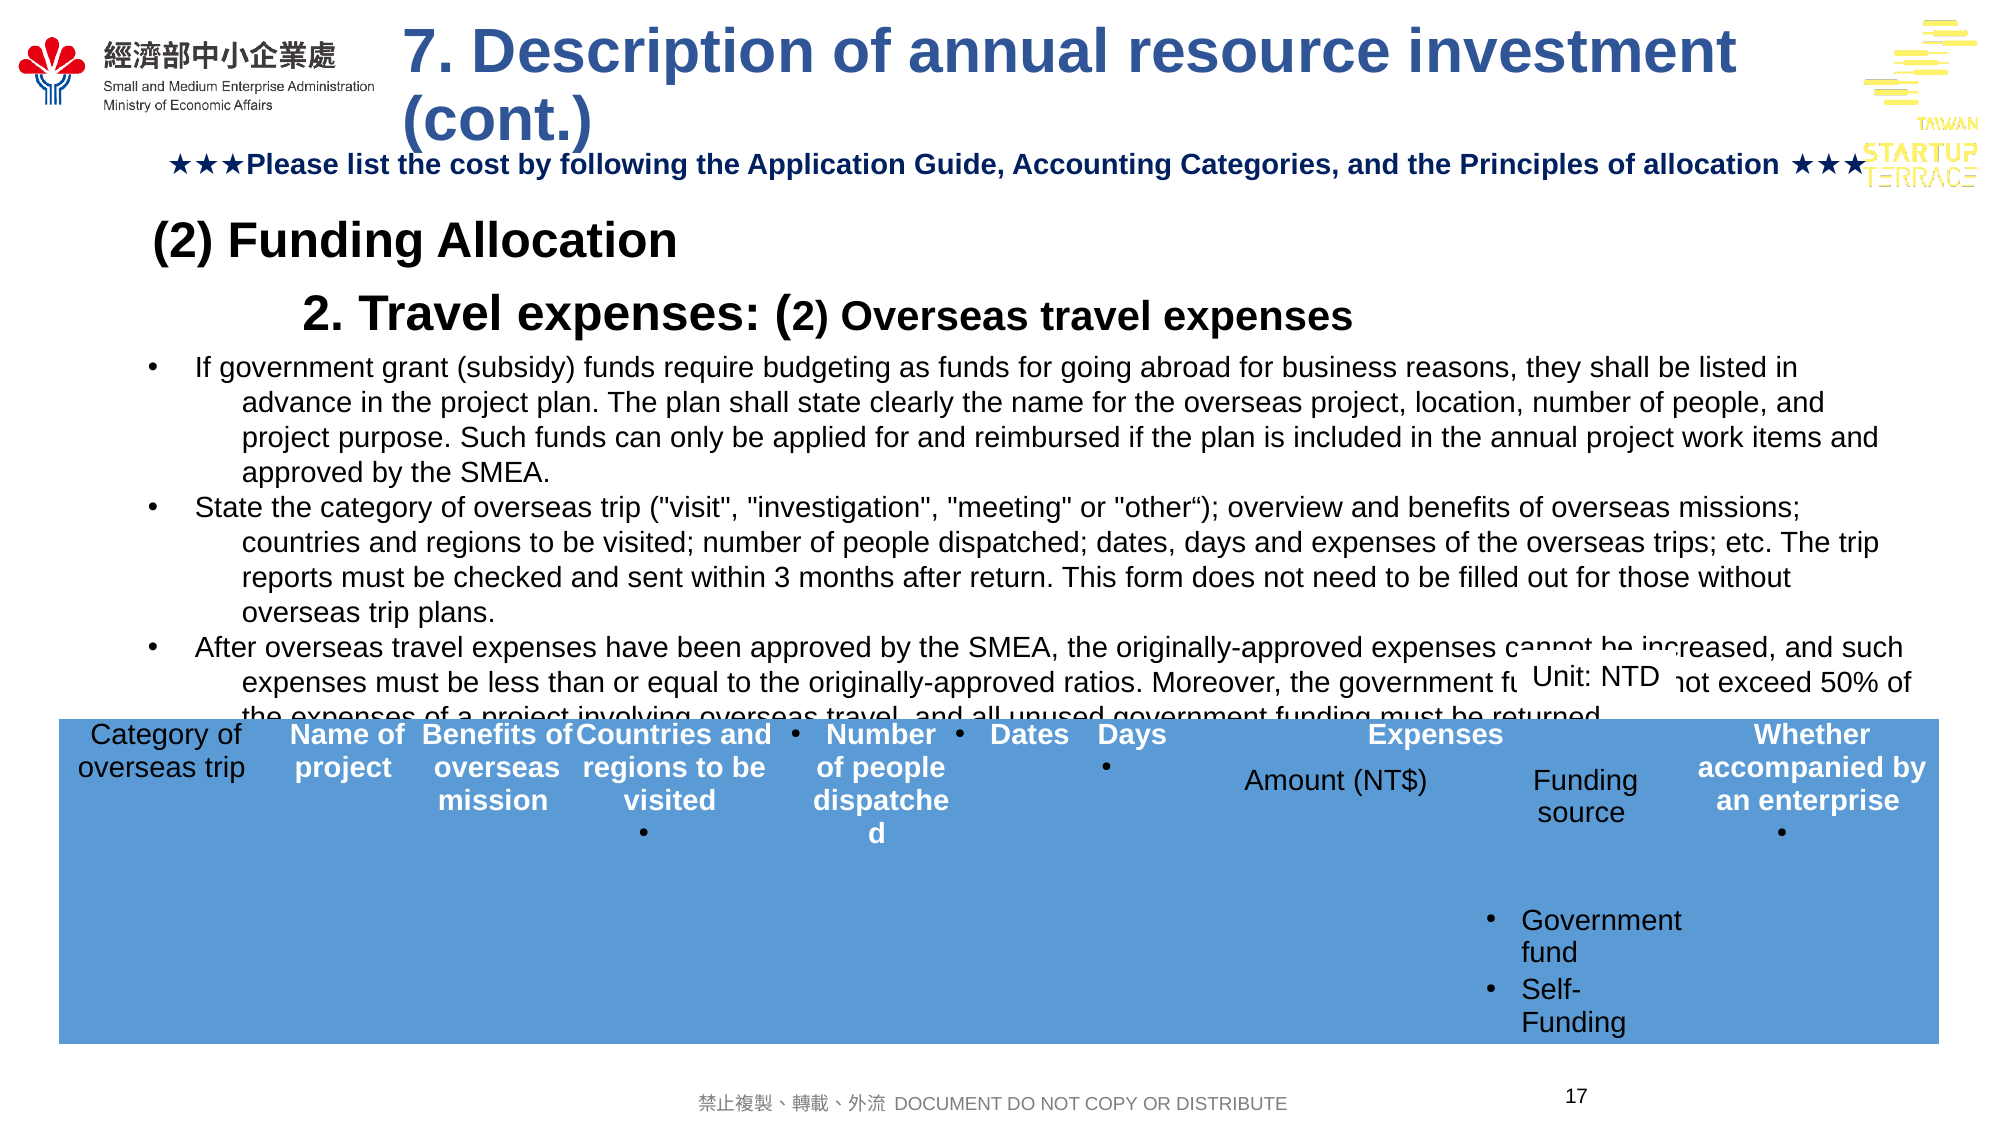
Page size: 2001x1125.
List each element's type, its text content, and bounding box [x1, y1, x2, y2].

table_cell [421, 904, 573, 1044]
table_header Number of people dispatched [775, 719, 952, 904]
table_header Days [1079, 719, 1195, 904]
table_cell Government fund [1486, 904, 1686, 974]
table_cell Amount (NT$) [1195, 764, 1486, 904]
table_header Benefits of overseas mission [421, 719, 573, 904]
table_header Expenses [1195, 719, 1686, 764]
table_cell Funding source [1486, 764, 1686, 904]
table_header Category of overseas trip [59, 719, 273, 904]
text_box Unit: NTD [1517, 650, 1676, 700]
table_cell [273, 904, 421, 1044]
table_cell [573, 904, 775, 1044]
text_box ★★★Please list the cost by following the Application Guide, Accounting Categories, and the Principles of allocation ★★★ [153, 138, 1884, 188]
text_box 17 [1550, 1064, 2000, 1125]
table_cell [1686, 904, 1939, 1044]
table_header Whether accompanied by an enterprise [1686, 719, 1939, 904]
title 7. Description of annual resource investment (cont.) [387, 2, 1796, 138]
table_cell [775, 904, 952, 1044]
table_cell Self-Funding [1486, 974, 1686, 1044]
table_cell [952, 904, 1079, 1044]
table_cell [1195, 974, 1486, 1044]
table_header Countries and regions to be visited [573, 719, 775, 904]
table_cell [1079, 904, 1195, 1044]
table_header Dates [952, 719, 1079, 904]
list (2) Funding Allocation 2. Travel expenses: (2) Overseas travel expenses [137, 200, 1863, 341]
table_cell [59, 904, 273, 1044]
text_box If government grant (subsidy) funds require budgeting as funds for going abroad for business reasons, they shall be listed in advance in the project plan. The plan shall state clearly the name for the overseas project, location, number of people, and project purpose. Such funds can only be applied for and reimbursed if the plan is included in the annual project work items and approved by the SMEA. State the category of overseas trip ("visit", "investigation", "meeting" or "other“); overview and benefits of overseas missions; countries and regions to be visited; number of people dispatched; dates, days and expenses of the overseas trips; etc. The trip reports must be checked and sent within 3 months after return. This form does not need to be filled out for those without overseas trip plans. After overseas travel expenses have been approved by the SMEA, the originally-approved expenses cannot be increased, and such expenses must be less than or equal to the originally-approved ratios. Moreover, the government funding may not exceed 50% of the expenses of a project involving overseas travel, and all unused government funding must be returned. [133, 341, 1934, 719]
table_header Name of project [273, 719, 421, 904]
table_cell [1195, 904, 1486, 974]
